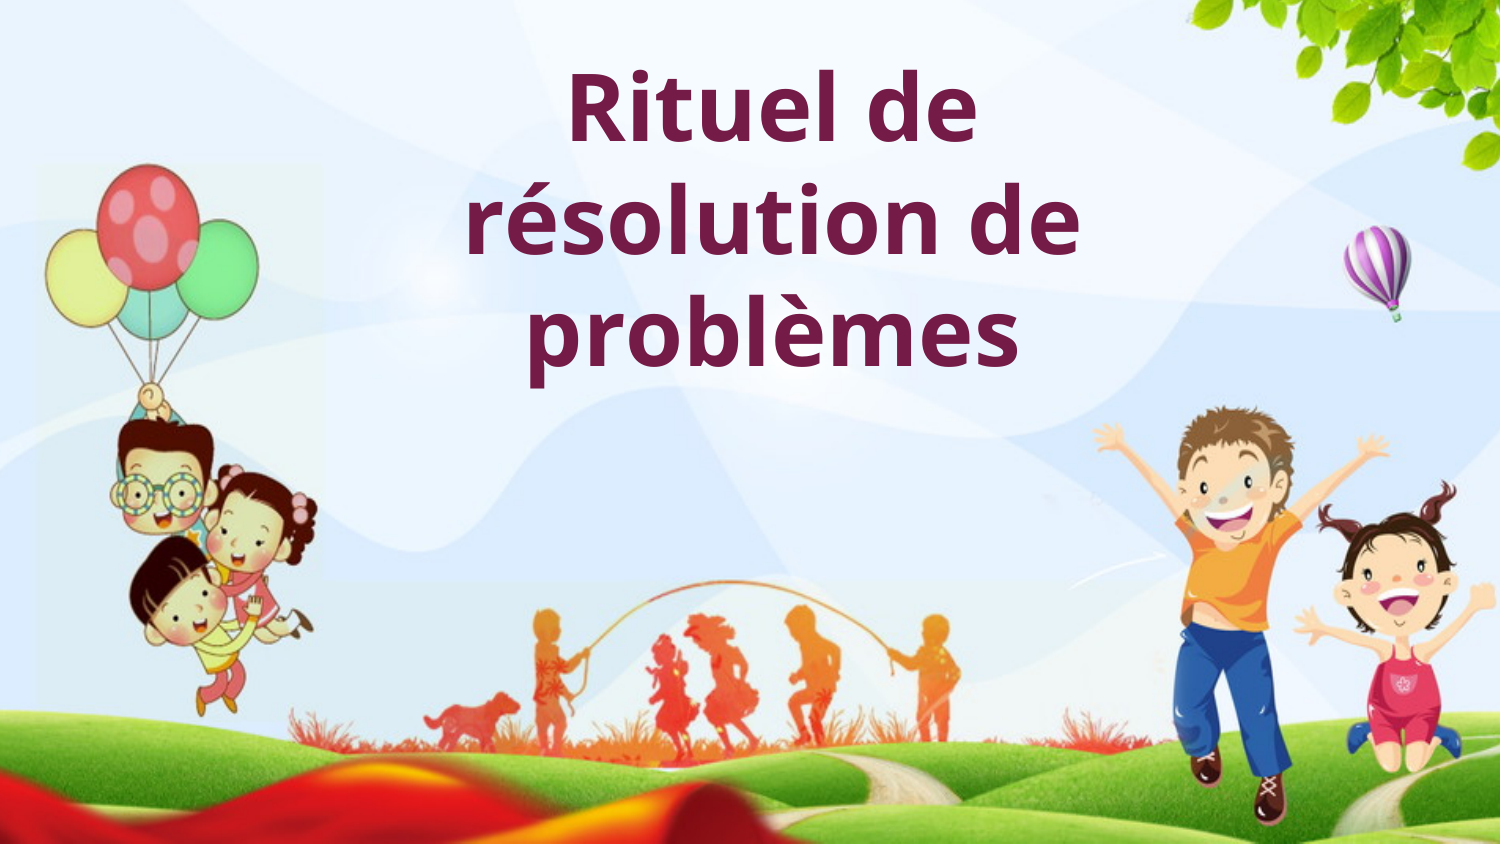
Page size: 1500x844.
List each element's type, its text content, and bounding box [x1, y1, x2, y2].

picture [0, 0, 1500, 844]
text_box Rituel de résolution de problèmes [402, 32, 1143, 291]
